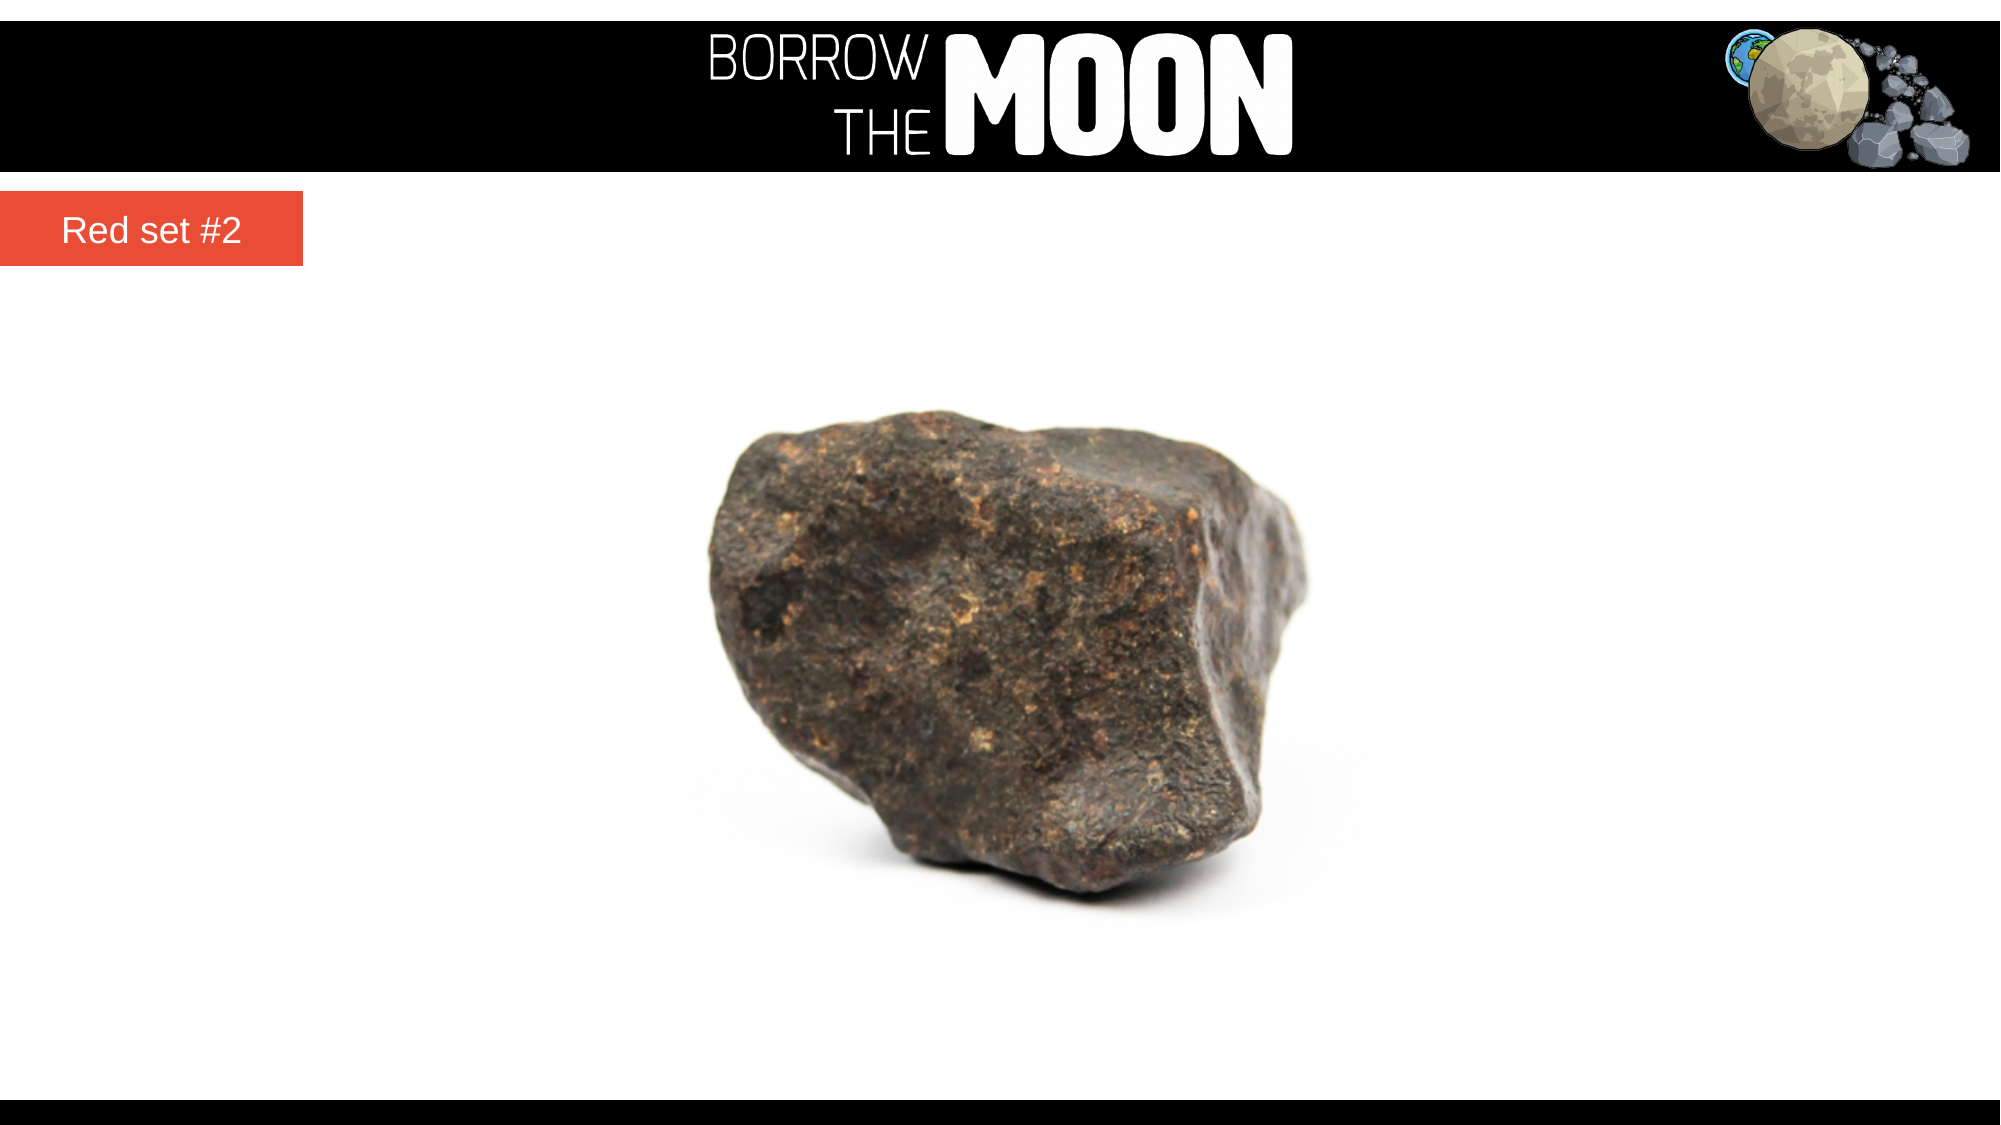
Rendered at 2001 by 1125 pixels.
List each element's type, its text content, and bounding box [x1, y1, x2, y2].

text_box Red set #2 [0, 191, 303, 266]
picture [334, 190, 1666, 1078]
